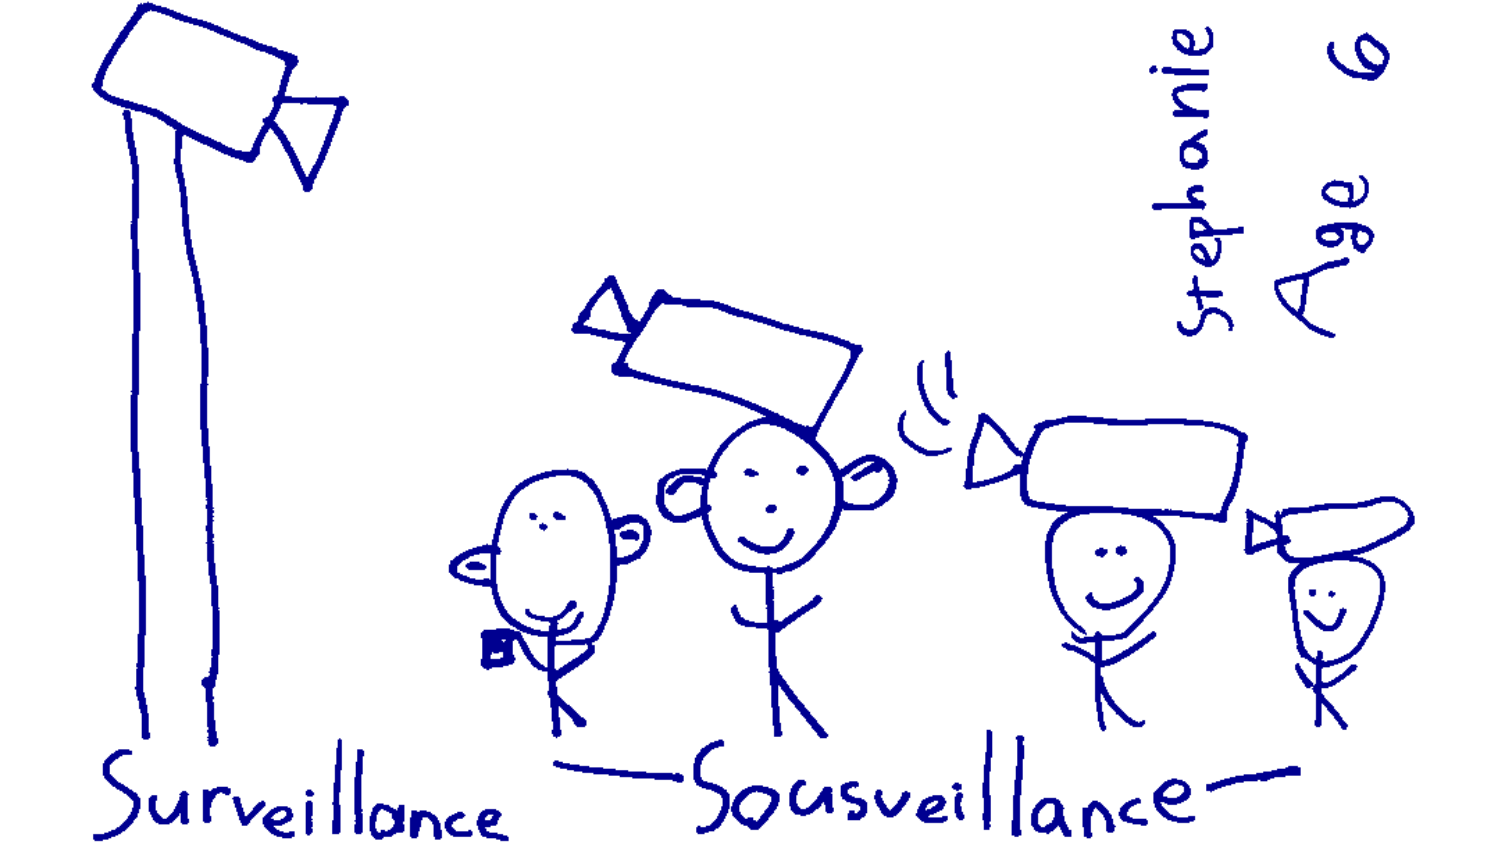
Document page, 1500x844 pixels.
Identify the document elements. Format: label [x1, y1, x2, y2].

picture [85, 0, 1419, 844]
